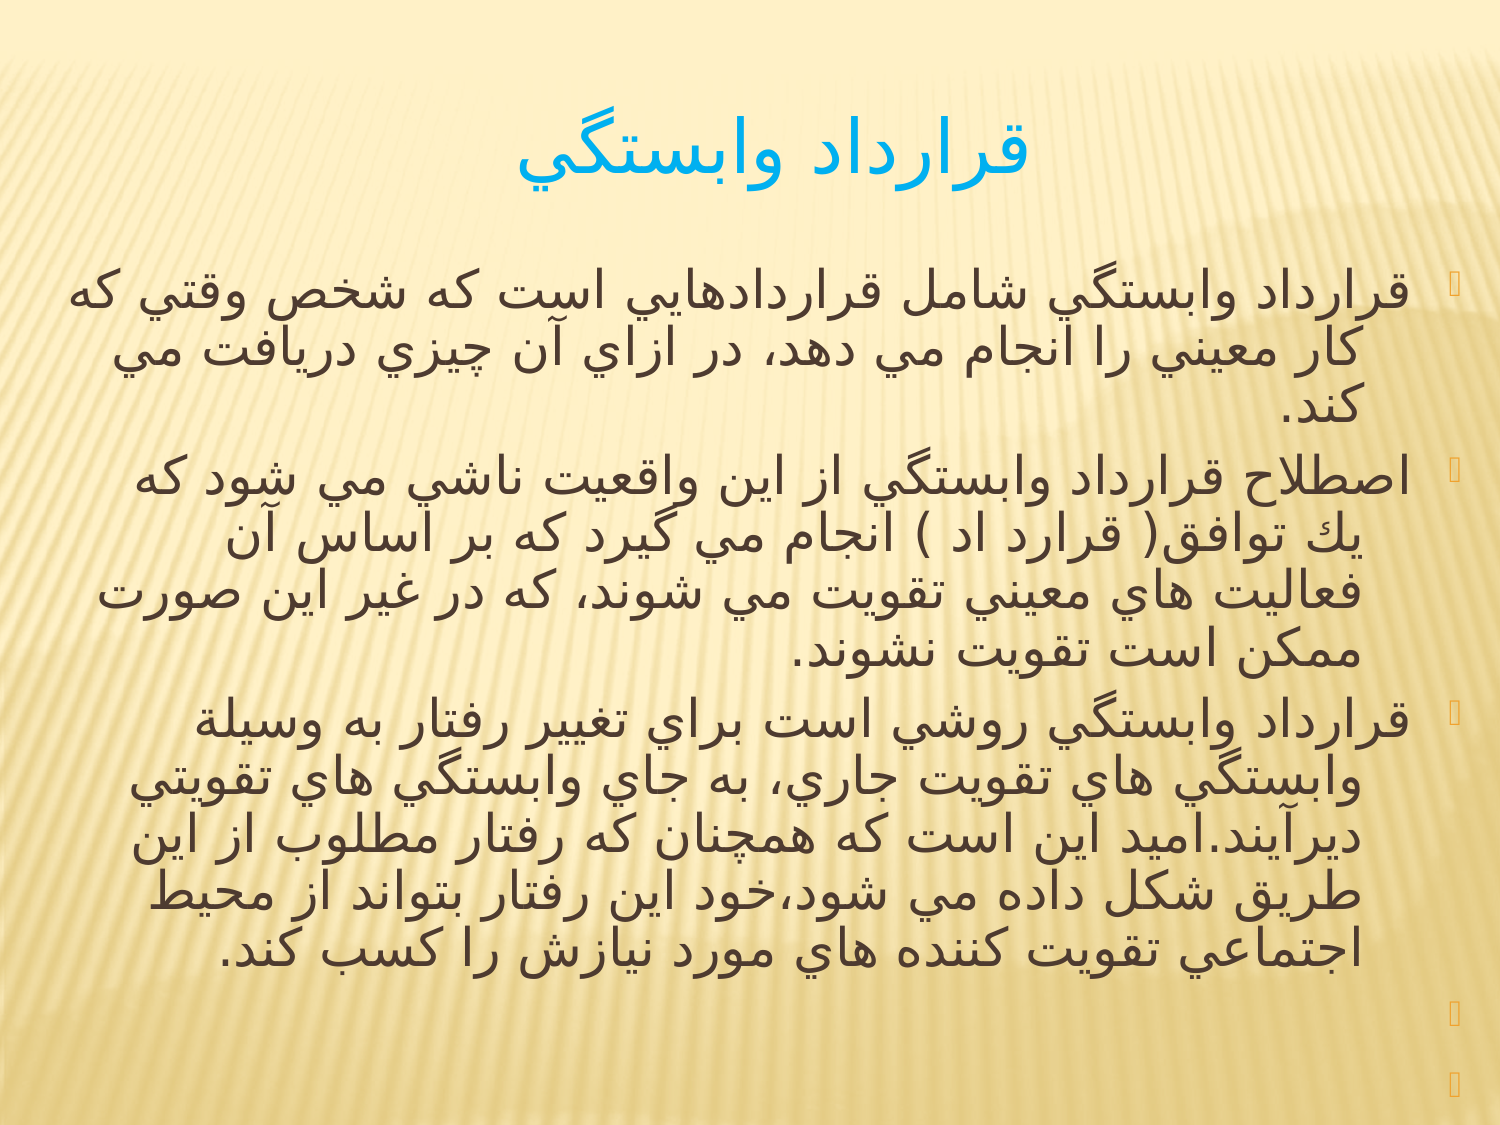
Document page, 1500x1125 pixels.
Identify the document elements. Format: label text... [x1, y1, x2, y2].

list قرارداد وابستگي شامل قراردادهايي است كه شخص وقتي كه كار معيني را انجام مي دهد، در ازاي آن چيزي دريافت مي كند. اصطلاح قرارداد وابستگي از اين واقعيت ناشي مي شود كه يك توافق( قرارد اد ) انجام مي گيرد كه بر اساس آن فعاليت هاي معيني تقويت مي شوند، كه در غير اين صورت ممكن است تقويت نشوند. قرارداد وابستگي روشي است براي تغيير رفتار به وسيلة وابستگي هاي تقويت جاري، به جاي وابستگي هاي تقويتي ديرآيند.اميد اين است كه همچنان كه رفتار مطلوب از اين طريق شكل داده مي شود،خود اين رفتار بتواند از محيط اجتماعي تقويت كننده هاي مورد نيازش را كسب كند. [50, 254, 1476, 998]
title قرارداد وابستگي [50, 75, 1476, 213]
